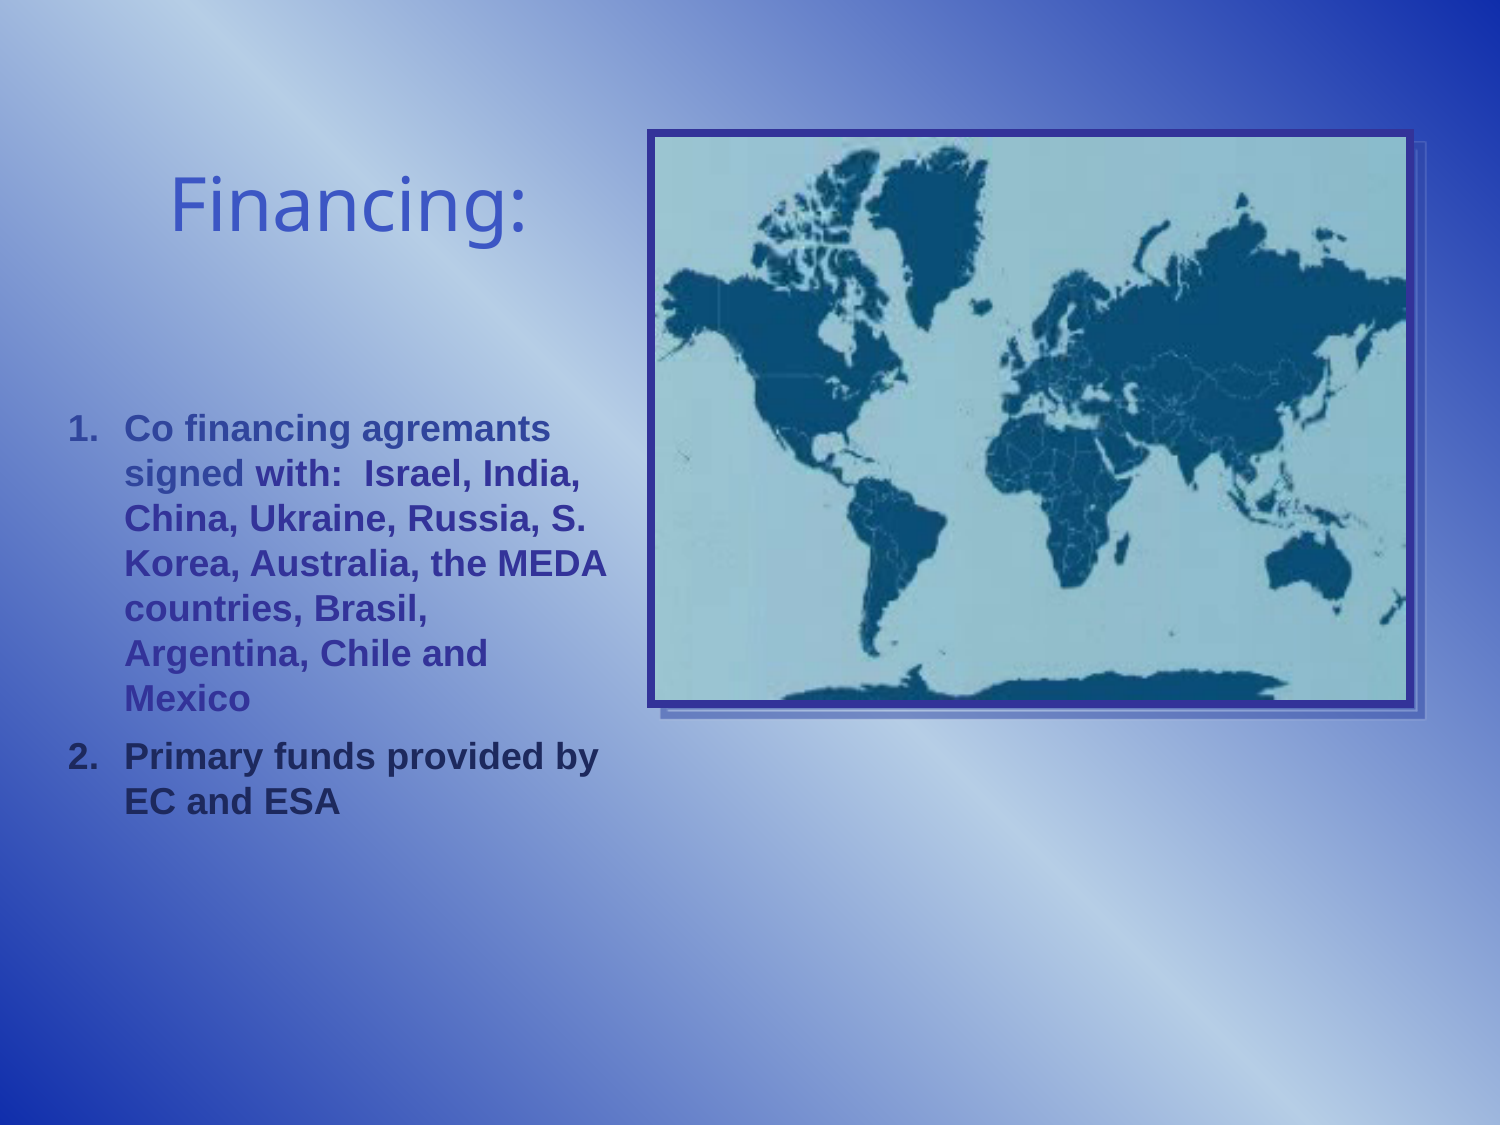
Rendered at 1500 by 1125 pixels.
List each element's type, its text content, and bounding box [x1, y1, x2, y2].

picture [655, 137, 1406, 700]
text_box Financing: [100, 148, 597, 315]
text_box Co financing agremants signed with: Israel, India, China, Ukraine, Russia, S. Korea, Australia, the MEDA countries, Brasil, Argentina, Chile and Mexico Primary funds provided by EC and ESA [53, 397, 633, 887]
